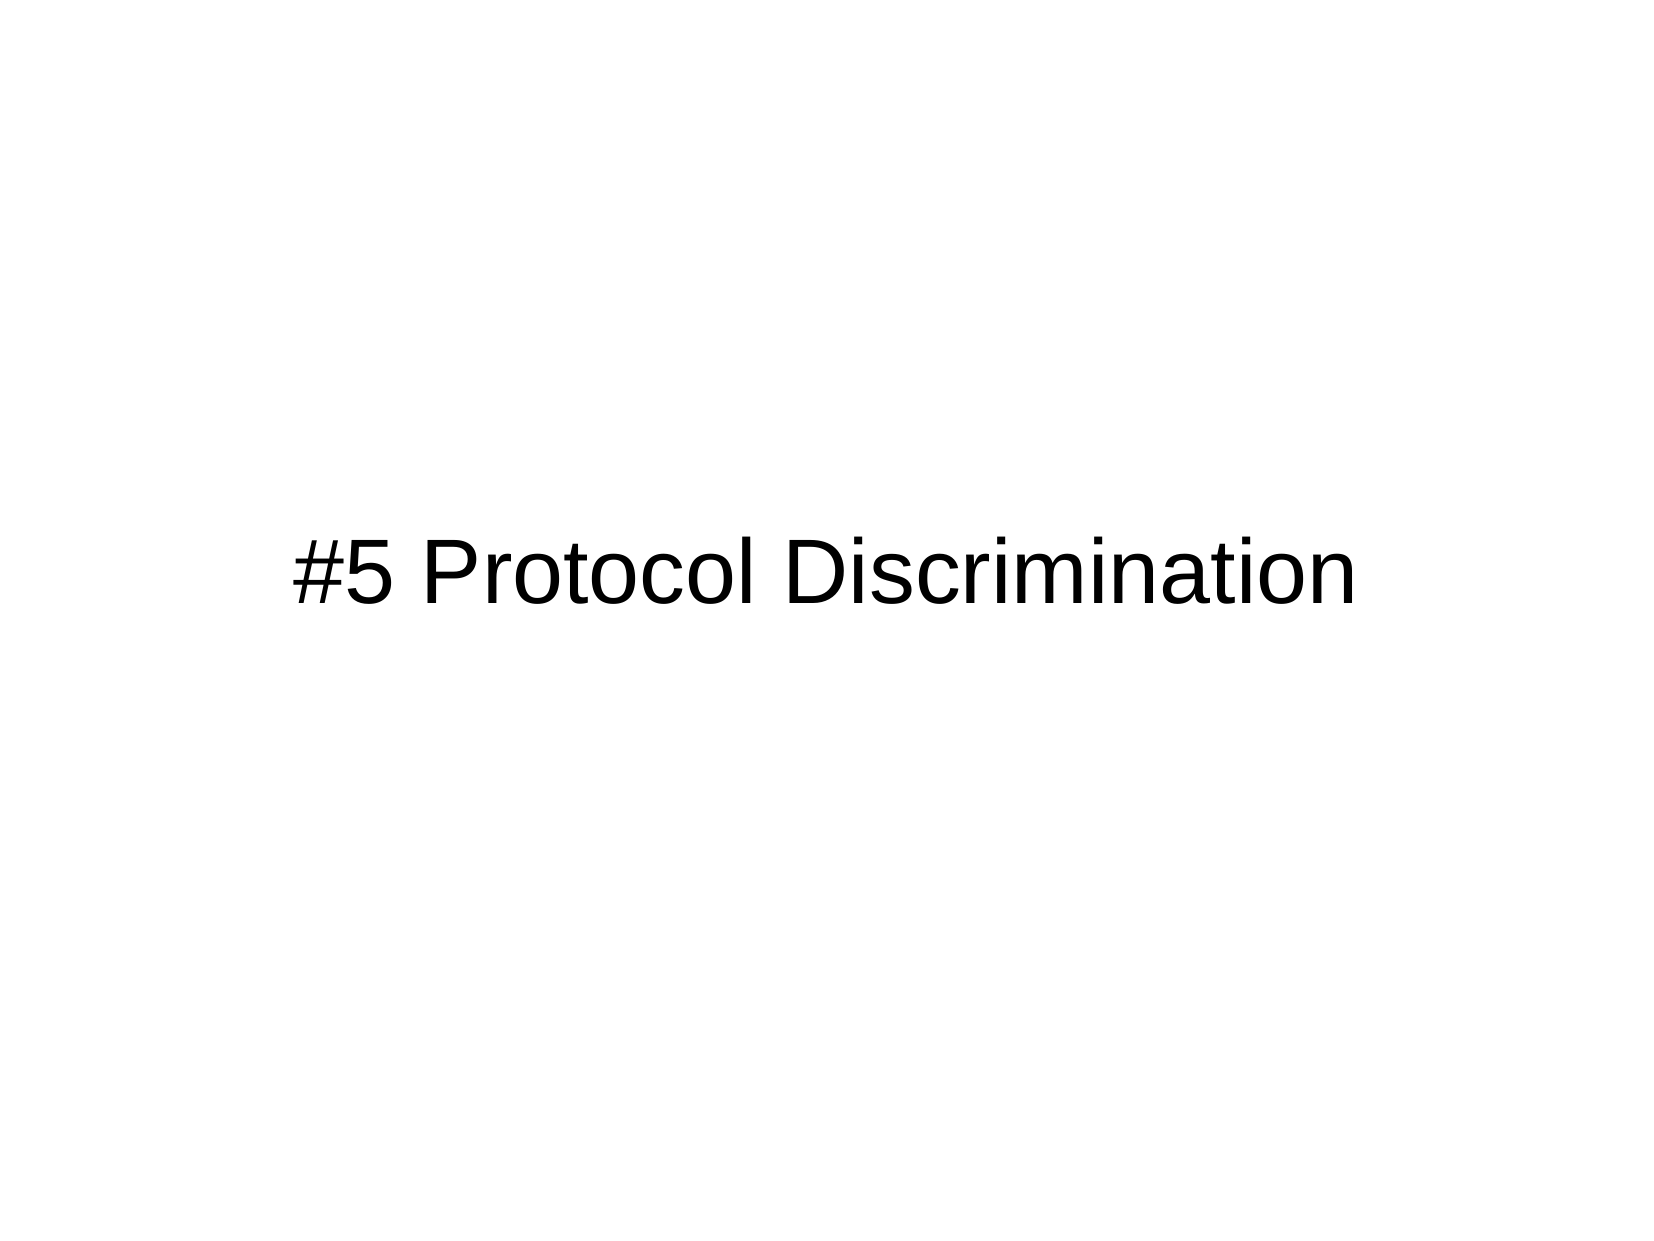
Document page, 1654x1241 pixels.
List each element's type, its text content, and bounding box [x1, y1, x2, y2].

title #5 Protocol Discrimination [82, 468, 1571, 676]
